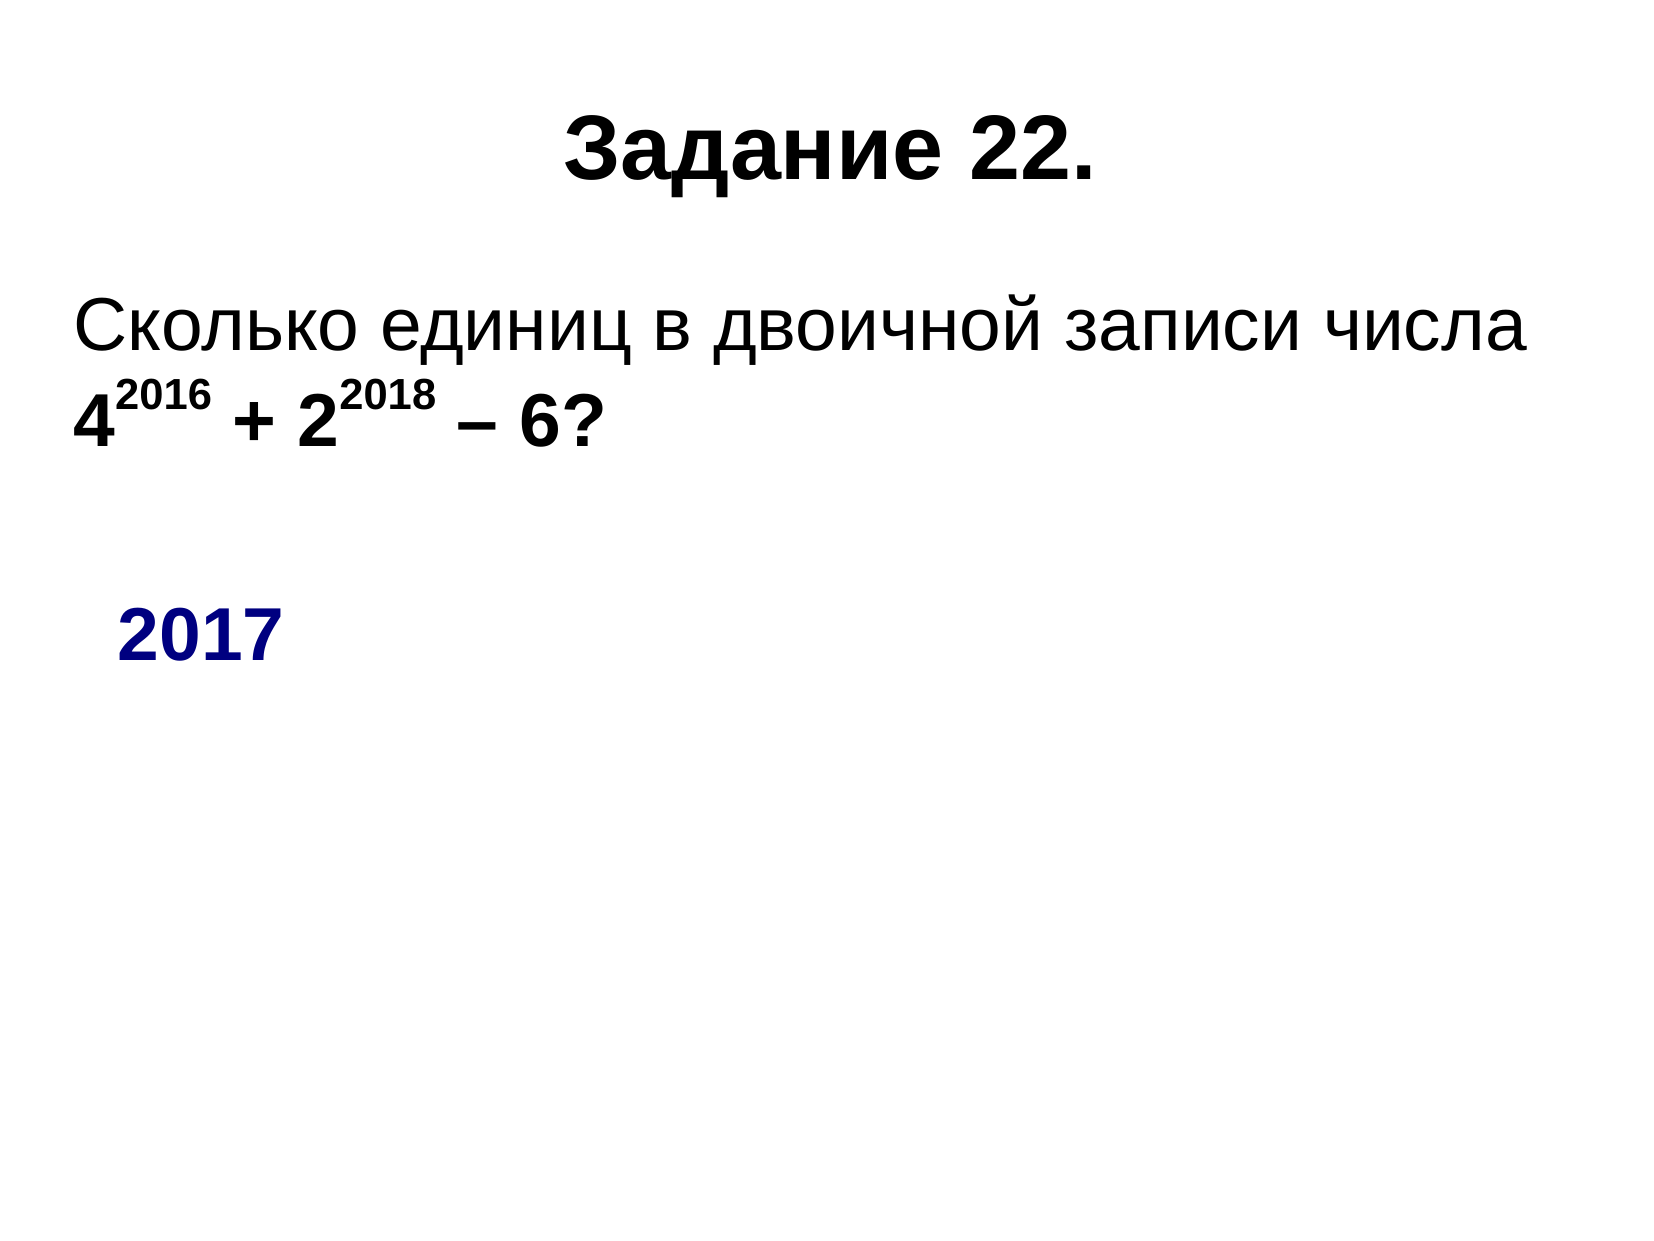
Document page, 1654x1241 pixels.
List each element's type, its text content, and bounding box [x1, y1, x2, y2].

text_box Сколько единиц в двоичной записи числа 42016 + 22018 – 6? 2017 [58, 268, 1609, 1194]
title Задание 22. [82, 68, 1571, 268]
